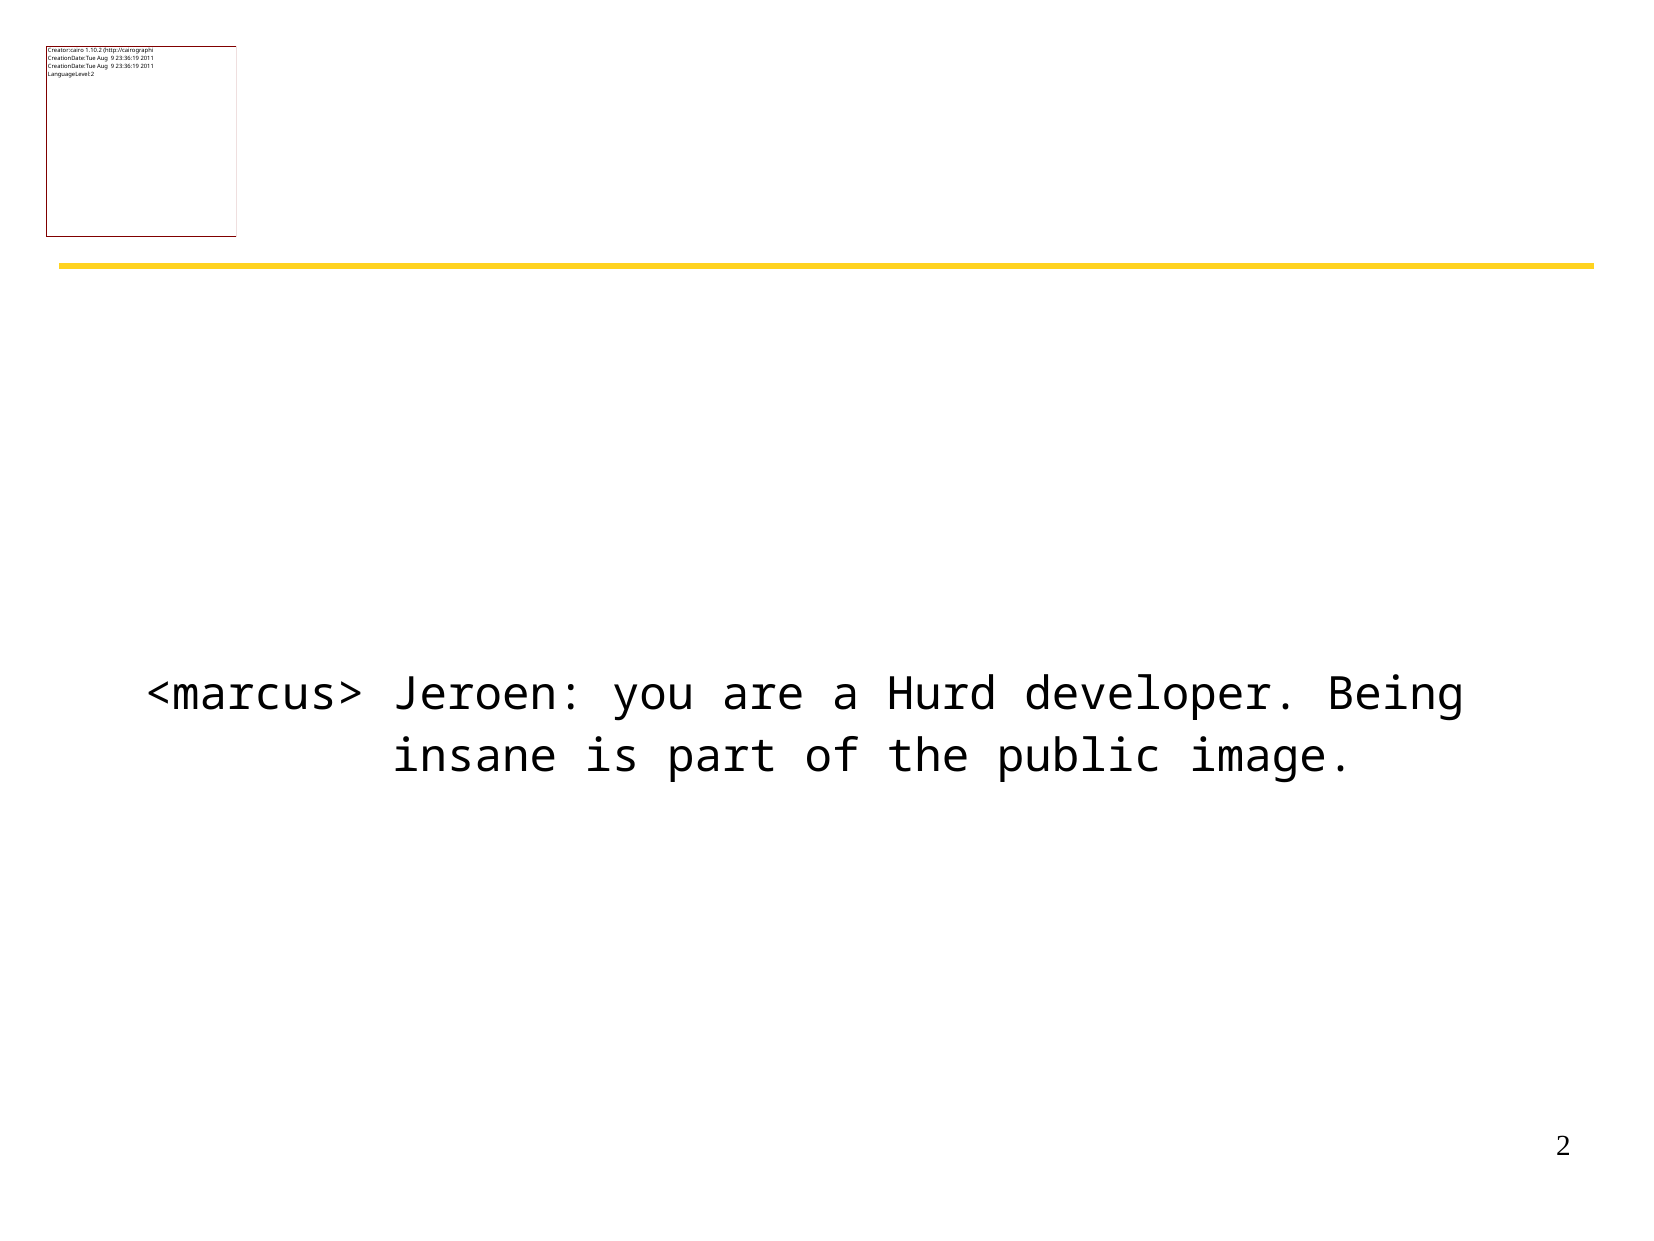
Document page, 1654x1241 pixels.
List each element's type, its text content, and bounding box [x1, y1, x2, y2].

text_box <marcus> Jeroen: you are a Hurd developer. Being insane is part of the public image. [129, 652, 1489, 772]
